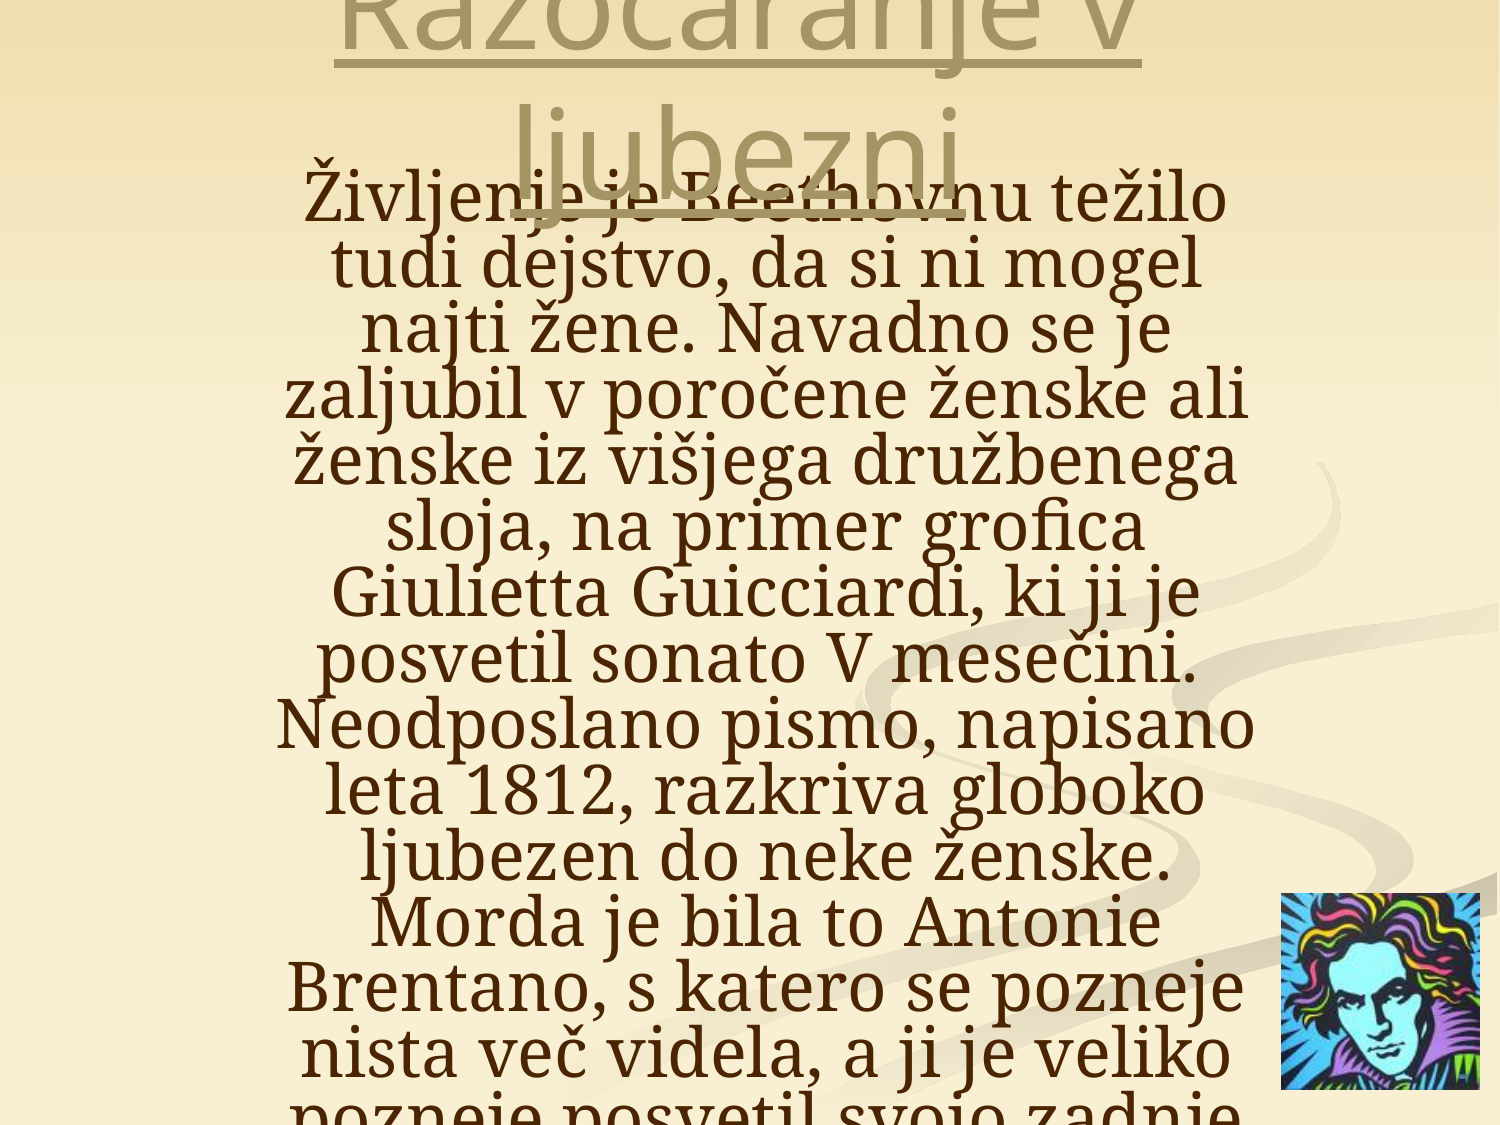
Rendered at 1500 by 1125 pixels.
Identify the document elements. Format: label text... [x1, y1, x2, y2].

title Razočaranje v ljubezni [100, 0, 1376, 201]
picture [1281, 893, 1480, 1091]
subtitle Življenje je Beethovnu težilo tudi dejstvo, da si ni mogel najti žene. Navadno se je zaljubil v poročene ženske ali ženske iz višjega družbenega sloja, na primer grofica Giulietta Guicciardi, ki ji je posvetil sonato V mesečini. Neodposlano pismo, napisano leta 1812, razkriva globoko ljubezen do neke ženske. Morda je bila to Antonie Brentano, s katero se pozneje nista več videla, a ji je veliko pozneje posvetil svojo zadnje delo za klavir, Variacije na Diabellijevo temo. [242, 201, 1293, 1012]
